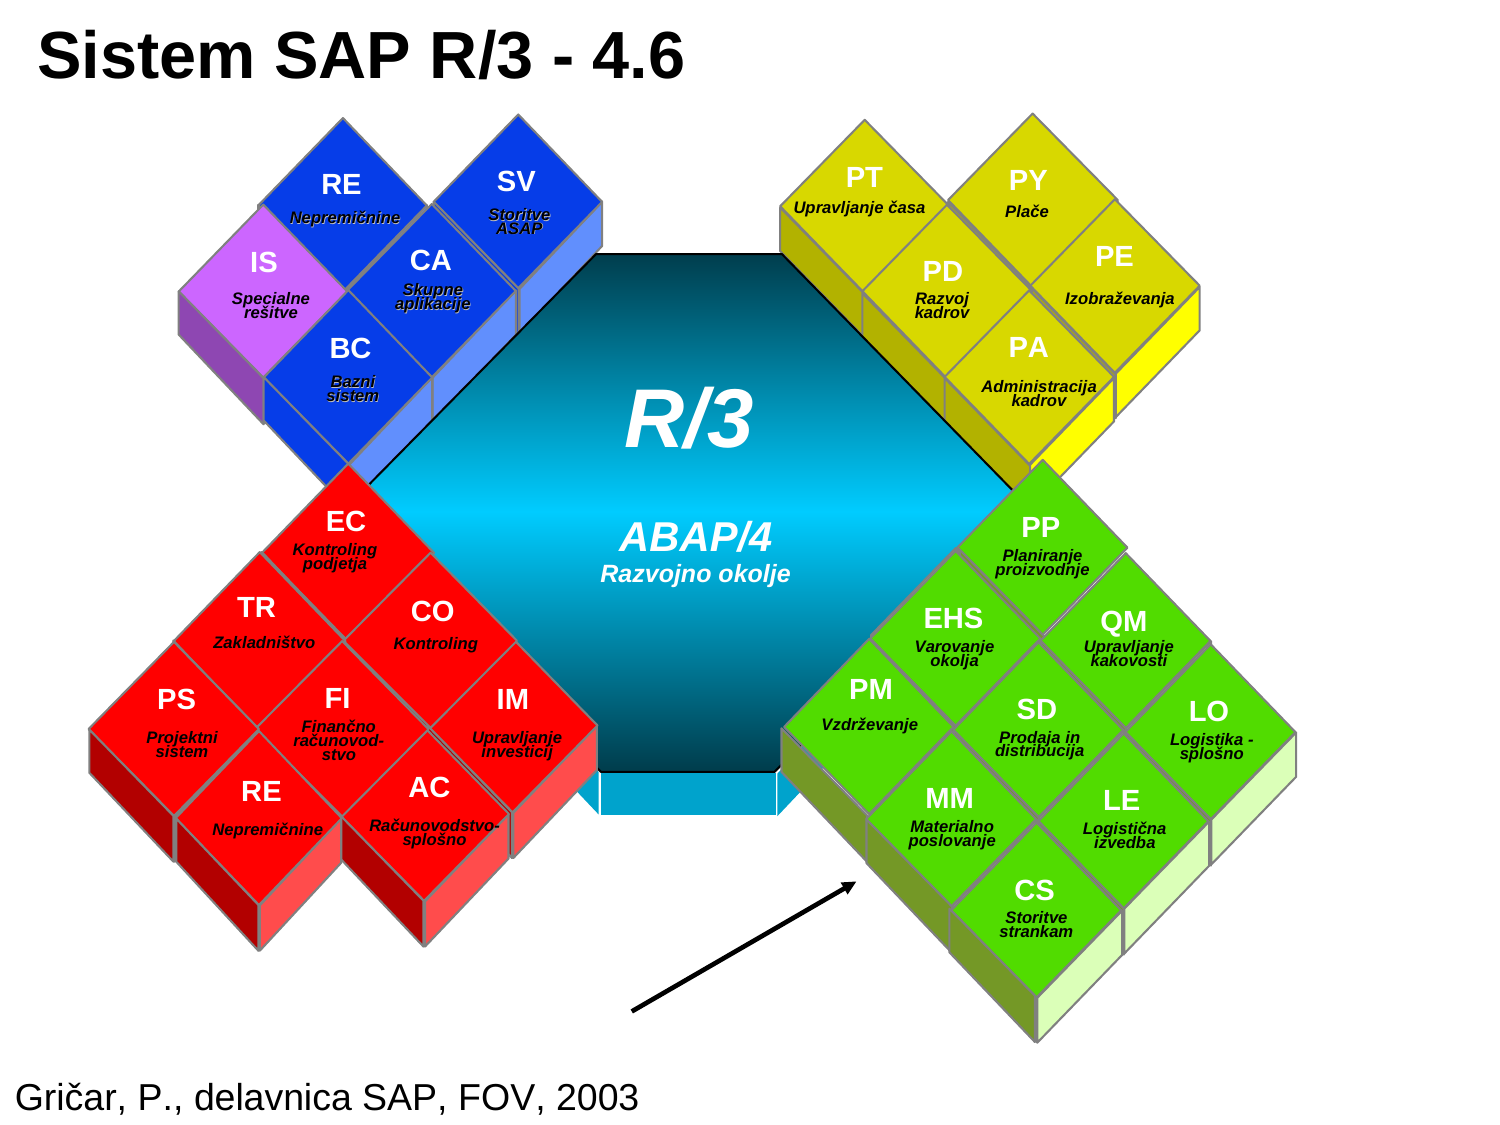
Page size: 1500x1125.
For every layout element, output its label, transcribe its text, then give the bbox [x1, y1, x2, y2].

text_box Logistična izvedba [1061, 812, 1189, 863]
text_box Projektni sistem [124, 722, 240, 772]
text_box Administracija kadrov [930, 370, 1148, 421]
text_box QM [1105, 614, 1117, 628]
text_box Zakladništvo [191, 626, 338, 663]
text_box MM [904, 779, 996, 810]
text_box Upravljanje časa [764, 191, 955, 228]
text_box PM [829, 670, 913, 706]
text_box R/3 [585, 360, 794, 468]
text_box PT [826, 158, 903, 191]
text_box PY [990, 161, 1067, 195]
text_box Upravljanje investicij [450, 721, 585, 772]
text_box Vzdrževanje [799, 708, 940, 745]
text_box Storitve strankam [977, 901, 1096, 952]
text_box Materialno poslovanje [886, 810, 1018, 861]
text_box BC [308, 329, 393, 365]
text_box IM [469, 679, 556, 715]
text_box Upravljanje kakovosti [1062, 630, 1196, 680]
text_box RE [299, 165, 384, 201]
text_box [827, 119, 935, 191]
text_box [601, 773, 776, 815]
text_box LE [1076, 781, 1168, 812]
text_box RE [218, 772, 305, 808]
text_box Specialne rešitve [210, 282, 332, 333]
text_box QM [1078, 601, 1170, 630]
text_box FI [307, 679, 368, 710]
text_box CA [388, 241, 474, 273]
text_box Razvoj kadrov [893, 282, 992, 333]
text_box Nepremičnine [268, 201, 423, 238]
text_box Planiranje proizvodnje [973, 538, 1112, 589]
text_box PE [1076, 237, 1153, 273]
text_box Finančno računovod- stvo [271, 710, 407, 775]
text_box QM [1129, 618, 1133, 630]
text_box PD [904, 252, 982, 282]
text_box IS [231, 243, 297, 279]
text_box SV [474, 162, 559, 198]
text_box PS [133, 680, 220, 716]
text_box ABAP/4 Razvojno okolje [522, 515, 869, 625]
text_box LO [1163, 692, 1255, 723]
text_box SD [991, 690, 1083, 721]
text_box Plače [983, 195, 1071, 232]
text_box Kontroling [371, 627, 500, 664]
text_box EC [312, 501, 380, 533]
text_box Nepremičnine [190, 813, 346, 850]
text_box TR [213, 588, 300, 624]
text_box Kontroling podjetja [271, 533, 400, 584]
text_box [88, 113, 1297, 1043]
text_box PP [995, 508, 1087, 538]
text_box Skupne aplikacije [373, 273, 493, 324]
text_box Sistem SAP R/3 - 4.6 [37, 5, 1163, 99]
text_box PA [990, 328, 1067, 364]
text_box Izobraževanja [1016, 282, 1224, 318]
text_box Varovanje okolja [892, 630, 1017, 680]
text_box Računovodstvo- splošno [347, 809, 522, 860]
text_box AC [386, 768, 473, 804]
text_box Storitve ASAP [466, 198, 573, 249]
text_box Bazni sistem [304, 365, 402, 416]
text_box CO [383, 592, 483, 627]
text_box QM [1137, 615, 1142, 630]
text_box EHS [908, 599, 1000, 630]
text_box Prodaja in distribucija [973, 721, 1107, 771]
text_box CS [989, 871, 1081, 901]
text_box Logistika - splošno [1148, 723, 1276, 774]
text_box [795, 159, 826, 191]
text_box Gričar, P., delavnica SAP, FOV, 2003 [0, 1064, 1028, 1125]
